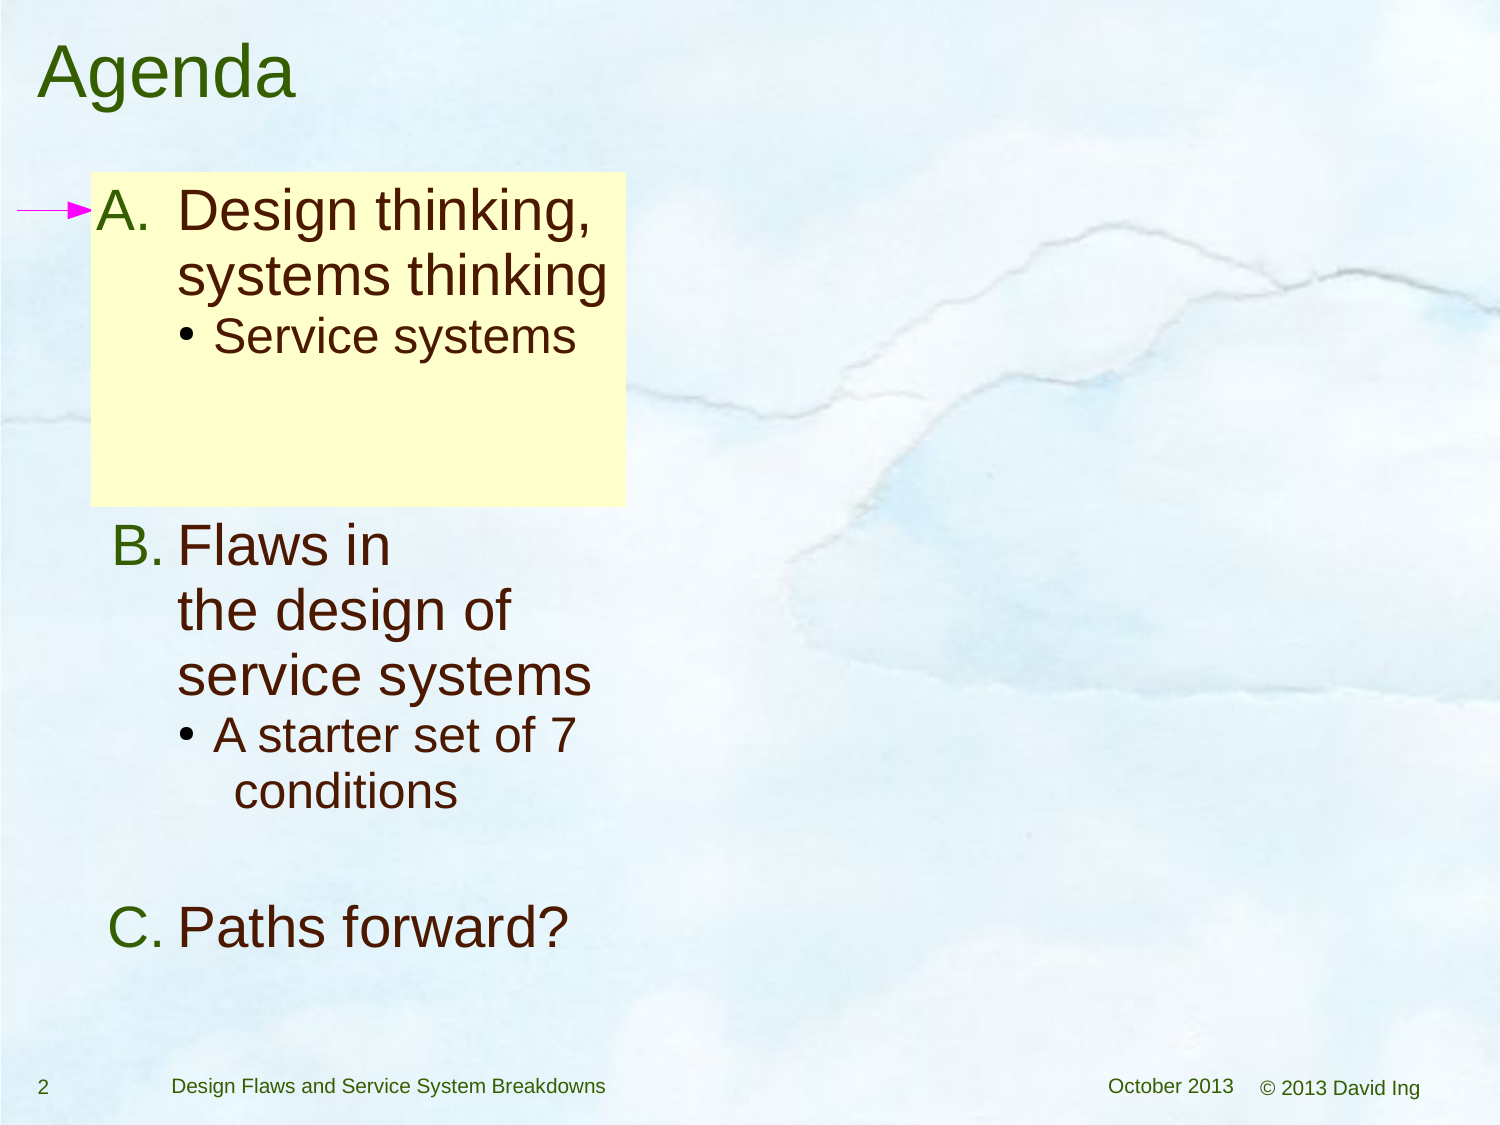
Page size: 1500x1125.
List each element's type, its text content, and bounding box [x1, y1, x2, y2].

table_header Design thinking, systems thinking Service systems [172, 172, 626, 507]
table_cell Flaws in the design of service systems A starter set of 7 conditions [172, 507, 626, 889]
table_cell B. [91, 507, 172, 889]
table_header A. [91, 172, 172, 507]
table_cell Paths forward? [172, 889, 626, 1050]
table_cell C. [91, 889, 172, 1050]
title Agenda [37, 37, 1463, 152]
picture [0, 0, 1500, 1125]
